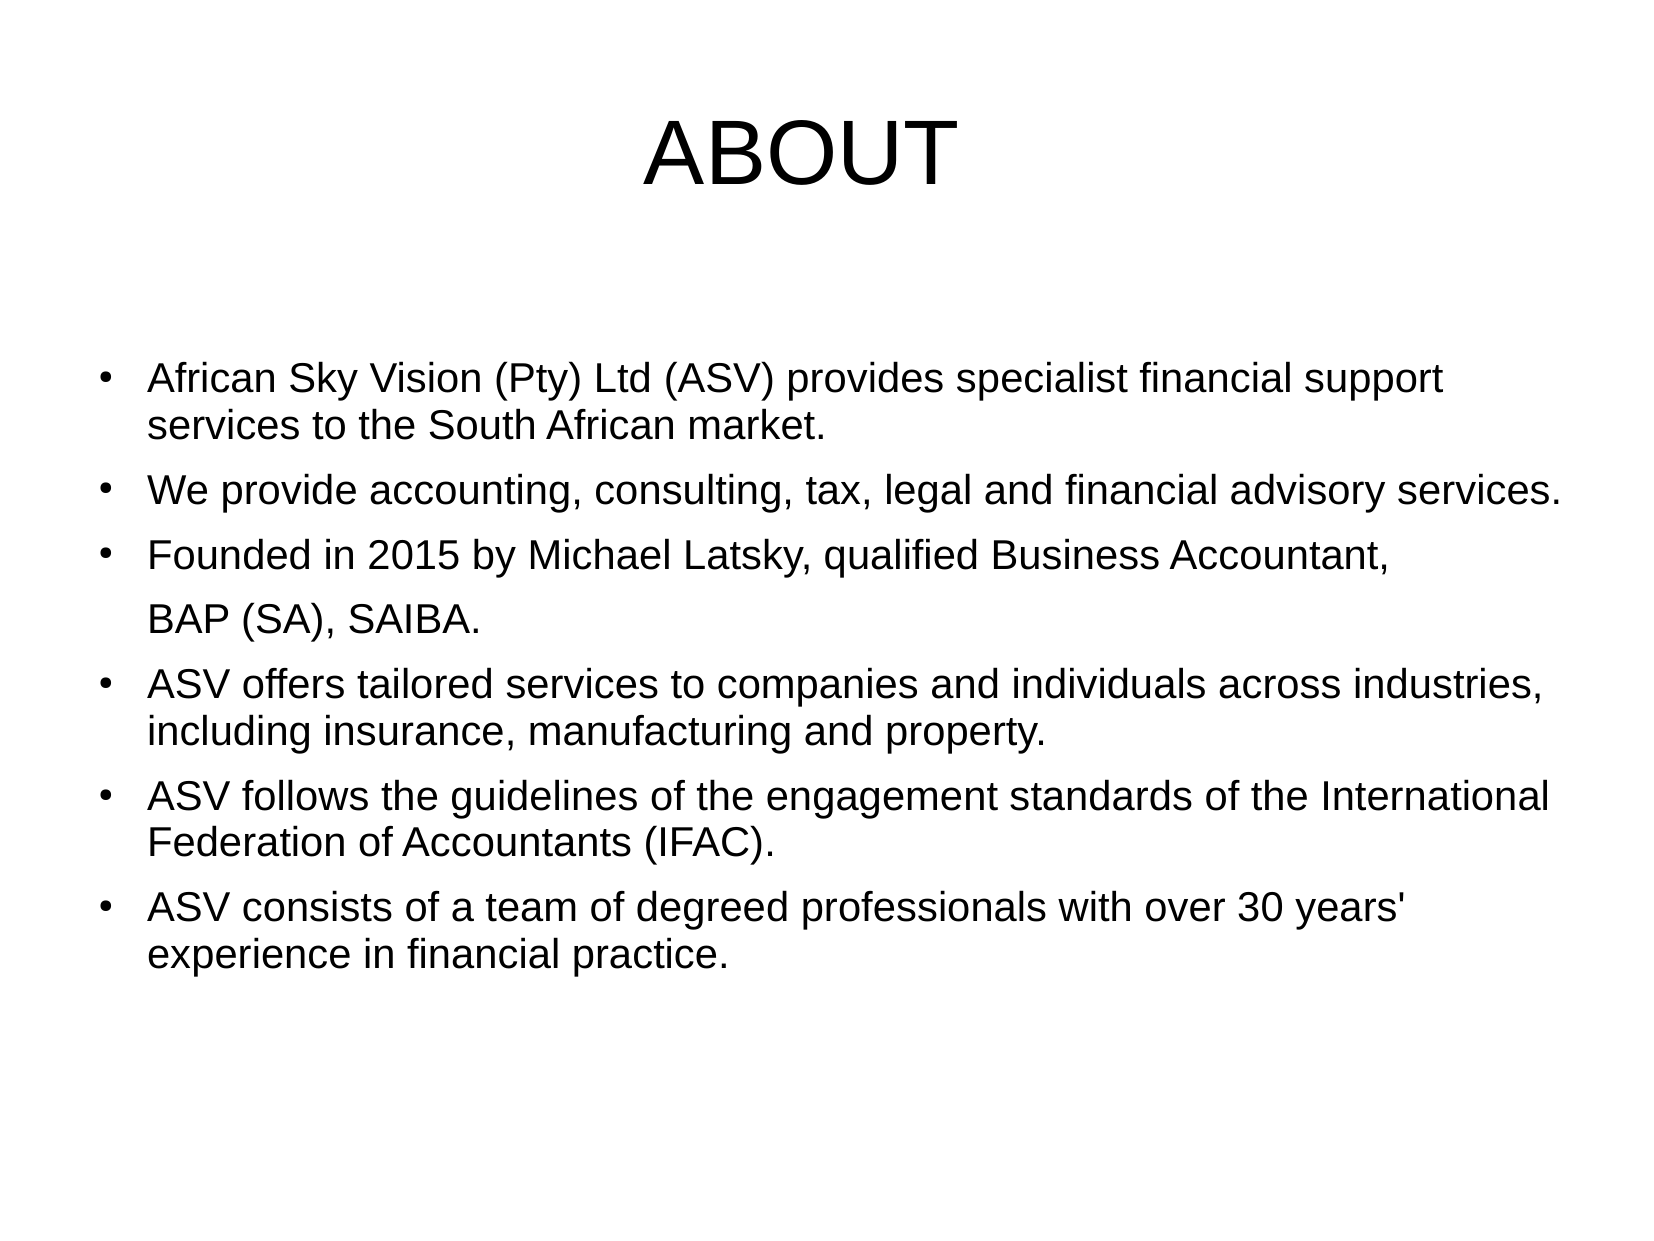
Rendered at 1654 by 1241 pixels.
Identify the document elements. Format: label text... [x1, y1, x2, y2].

title ABOUT [82, 49, 1571, 257]
list African Sky Vision (Pty) Ltd (ASV) provides specialist financial support services to the South African market. We provide accounting, consulting, tax, legal and financial advisory services. Founded in 2015 by Michael Latsky, qualified Business Accountant, BAP (SA), SAIBA. ASV offers tailored services to companies and individuals across industries, including insurance, manufacturing and property. ASV follows the guidelines of the engagement standards of the International Federation of Accountants (IFAC). ASV consists of a team of degreed professionals with over 30 years' experience in financial practice. [82, 290, 1571, 1010]
